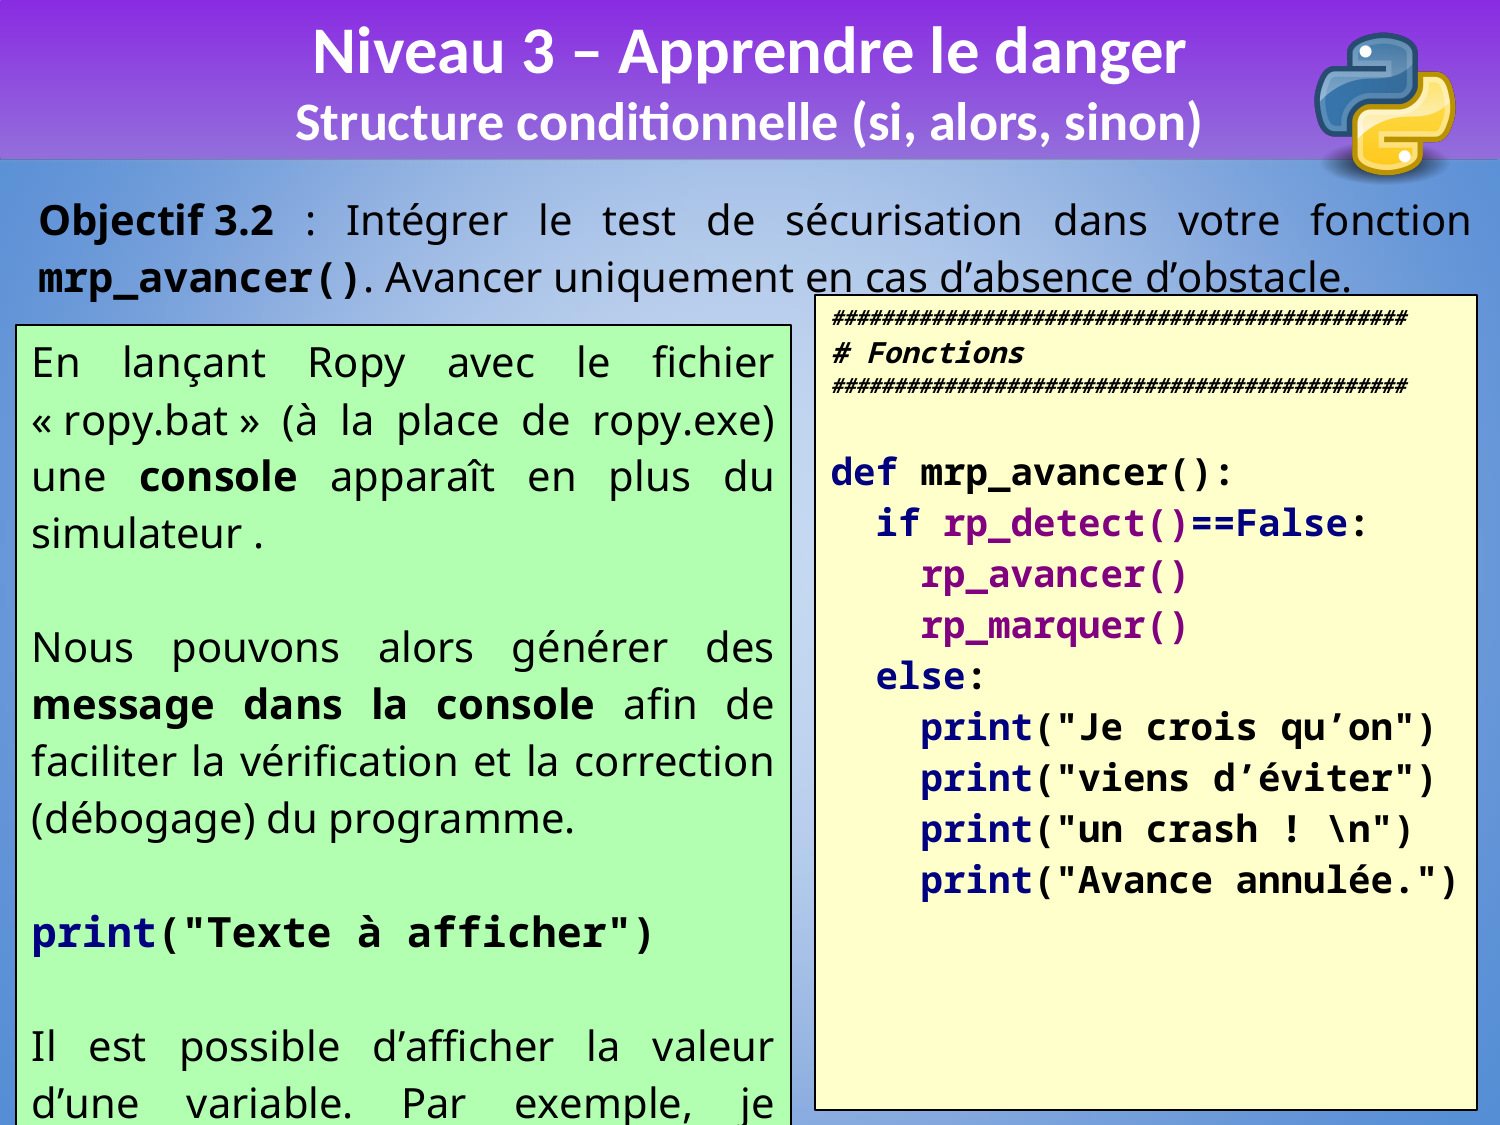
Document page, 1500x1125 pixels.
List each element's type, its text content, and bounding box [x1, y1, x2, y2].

text_box En lançant Ropy avec le fichier « ropy.bat » (à la place de ropy.exe) une console apparaît en plus du simulateur . Nous pouvons alors générer des message dans la console afin de faciliter la vérification et la correction (débogage) du programme. print("Texte à afficher") Il est possible d’afficher la valeur d’une variable. Par exemple, je souhaite afficher la valeur de la variable nb_pas accompagnée d’un texte explicatif. print("Nombre de pas:",nb_pas) [16, 324, 791, 1094]
text_box Niveau 3 – Apprendre le danger Structure conditionnelle (si, alors, sinon) [0, 0, 1500, 159]
text_box ############################################## # Fonctions ############################################## def mrp_avancer(): if rp_detect()==False: rp_avancer() rp_marquer() else: print("Je crois qu’on") print("viens d’éviter") print("un crash ! \n") print("Avance annulée.") [814, 295, 1477, 1111]
picture [0, 29, 1500, 1125]
text_box Objectif 3.2 : Intégrer le test de sécurisation dans votre fonction mrp_avancer(). Avancer uniquement en cas d’absence d’obstacle. [23, 183, 1489, 324]
